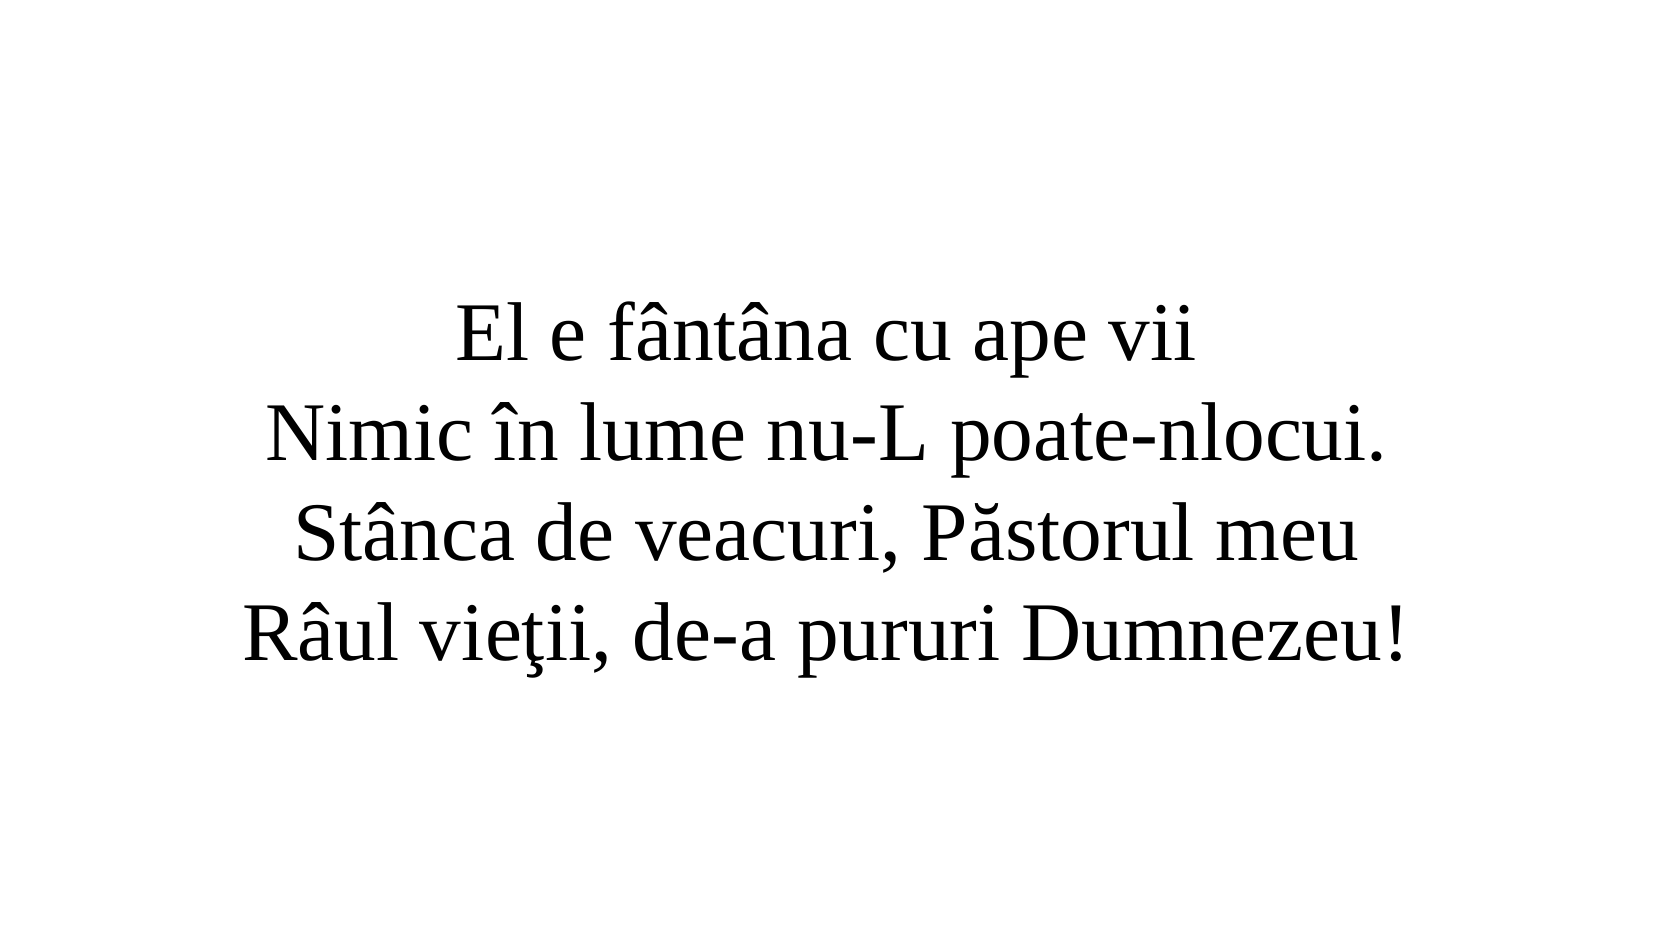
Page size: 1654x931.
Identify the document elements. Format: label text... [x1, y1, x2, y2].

subtitle El e fântâna cu ape vii Nimic în lume nu-L poate-nlocui. Stânca de veacuri, Păstorul meu Râul vieţii, de-a pururi Dumnezeu! [0, 269, 1654, 641]
